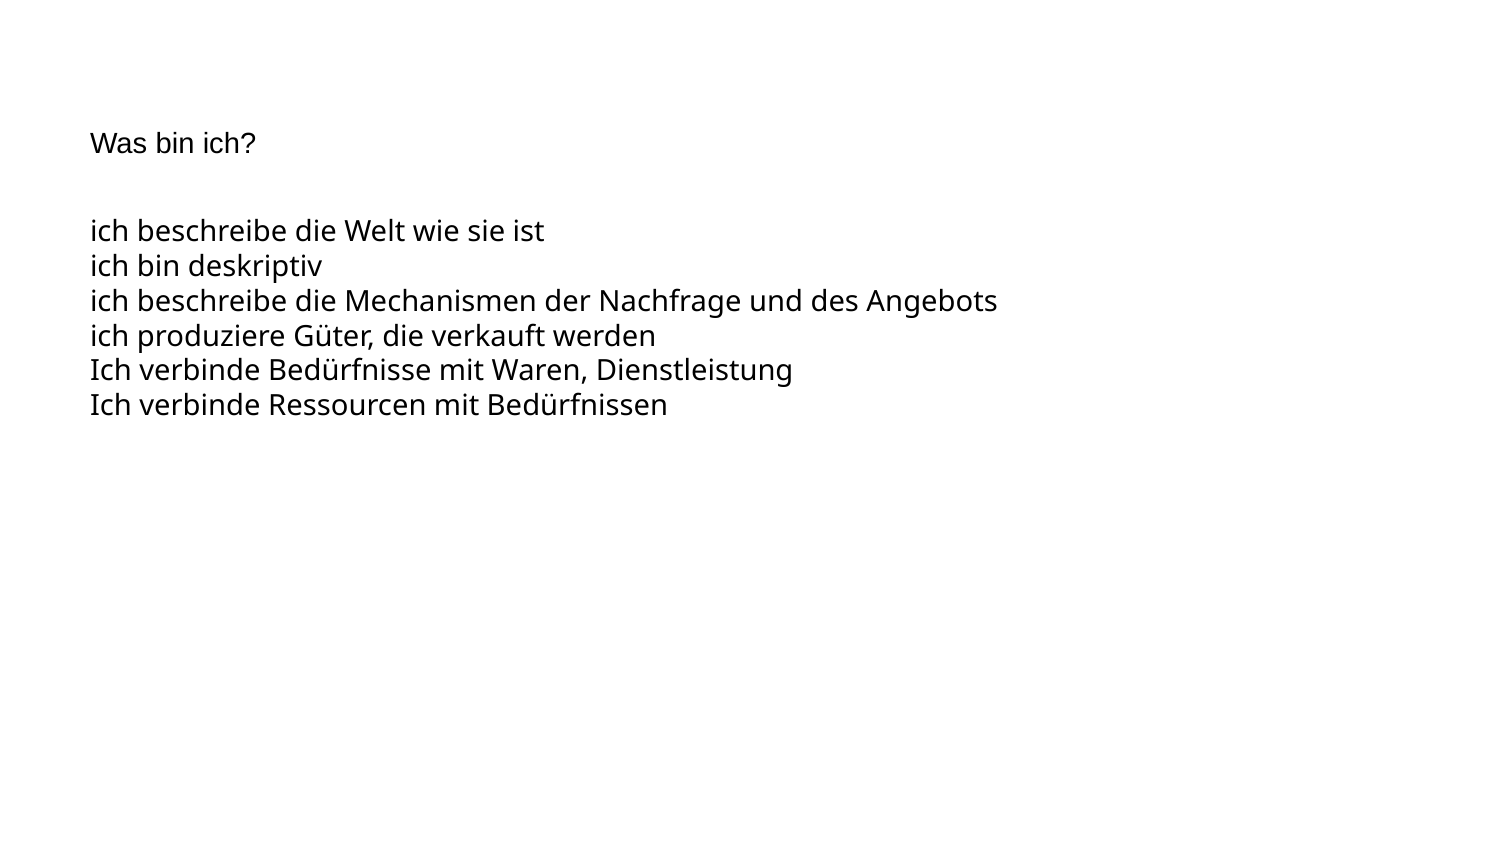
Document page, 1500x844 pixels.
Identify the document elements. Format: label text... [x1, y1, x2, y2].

title Was bin ich? [75, 33, 1425, 175]
list ich beschreibe die Welt wie sie ist ich bin deskriptiv ich beschreibe die Mechanismen der Nachfrage und des Angebots ich produziere Güter, die verkauft werden Ich verbinde Bedürfnisse mit Waren, Dienstleistung Ich verbinde Ressourcen mit Bedürfnissen [75, 196, 1425, 808]
